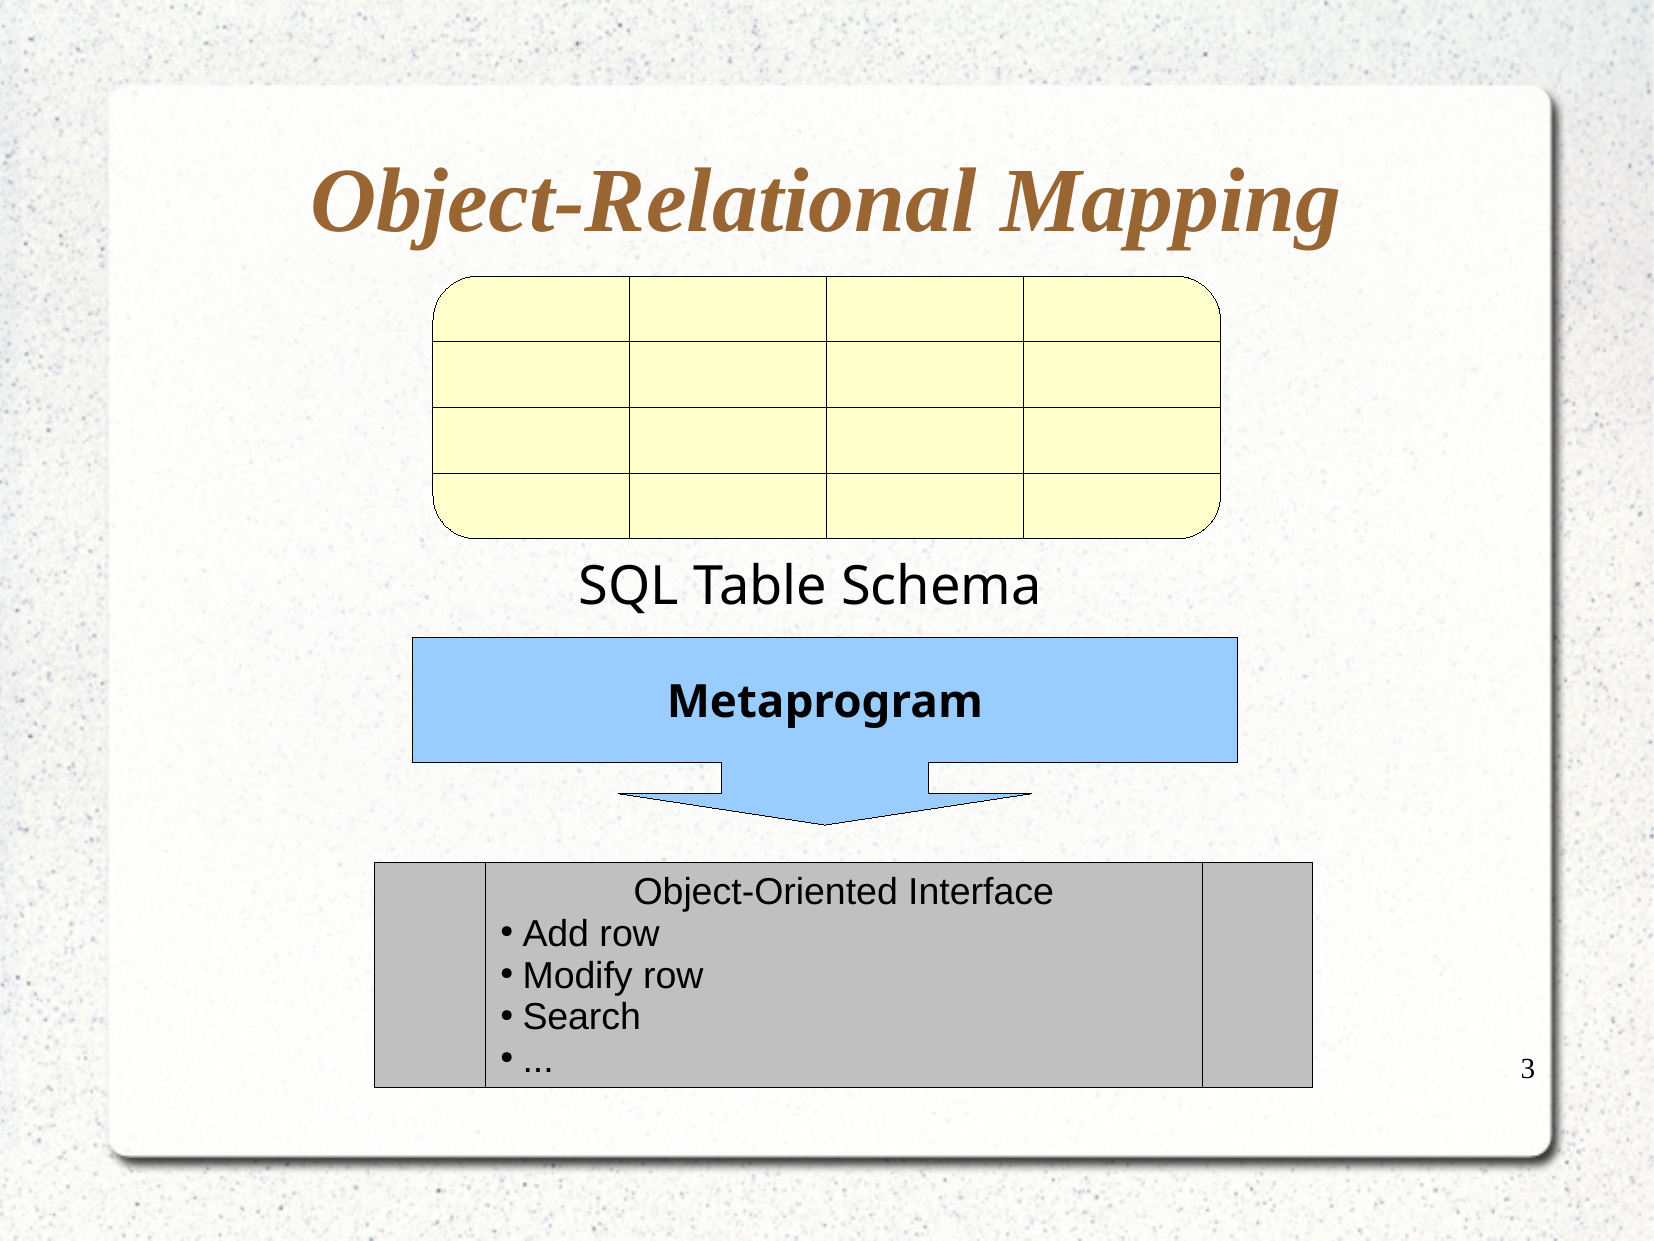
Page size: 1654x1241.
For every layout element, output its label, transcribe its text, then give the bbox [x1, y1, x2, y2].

text_box [1024, 474, 1221, 539]
text_box Object-Oriented Interface Add row Modify row Search ... [375, 862, 1313, 1088]
text_box [827, 408, 1023, 473]
text_box [827, 474, 1023, 539]
text_box [630, 408, 826, 473]
text_box [630, 276, 826, 341]
text_box [630, 474, 826, 539]
text_box SQL Table Schema [564, 539, 1090, 621]
text_box Metaprogram [412, 637, 1238, 826]
title Object-Relational Mapping [118, 104, 1536, 297]
picture [0, 0, 1654, 1241]
text_box [630, 342, 826, 407]
text_box [432, 276, 629, 539]
text_box [827, 276, 1023, 341]
text_box [1024, 342, 1221, 407]
text_box [1024, 276, 1221, 341]
text_box [1024, 408, 1221, 473]
text_box [827, 342, 1023, 407]
